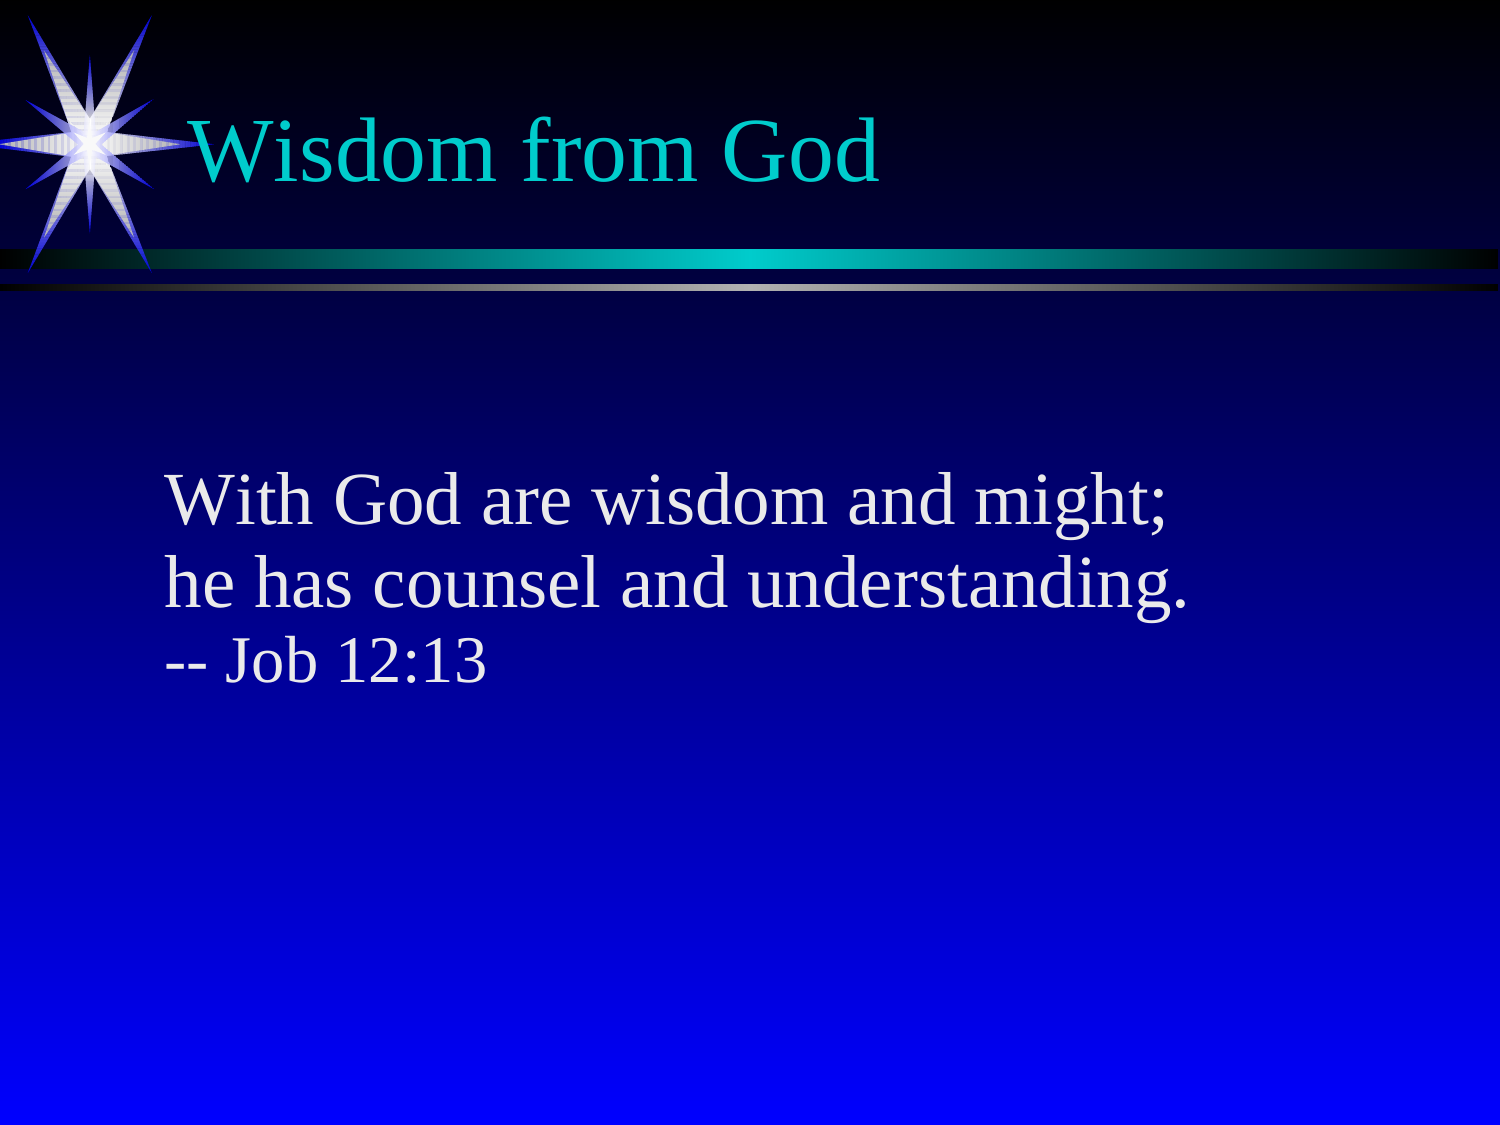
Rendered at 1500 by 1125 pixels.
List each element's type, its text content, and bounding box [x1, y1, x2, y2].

text_box With God are wisdom and might; he has counsel and understanding. -- Job 12:13 [150, 450, 1351, 705]
title Wisdom from God [187, 56, 1463, 244]
